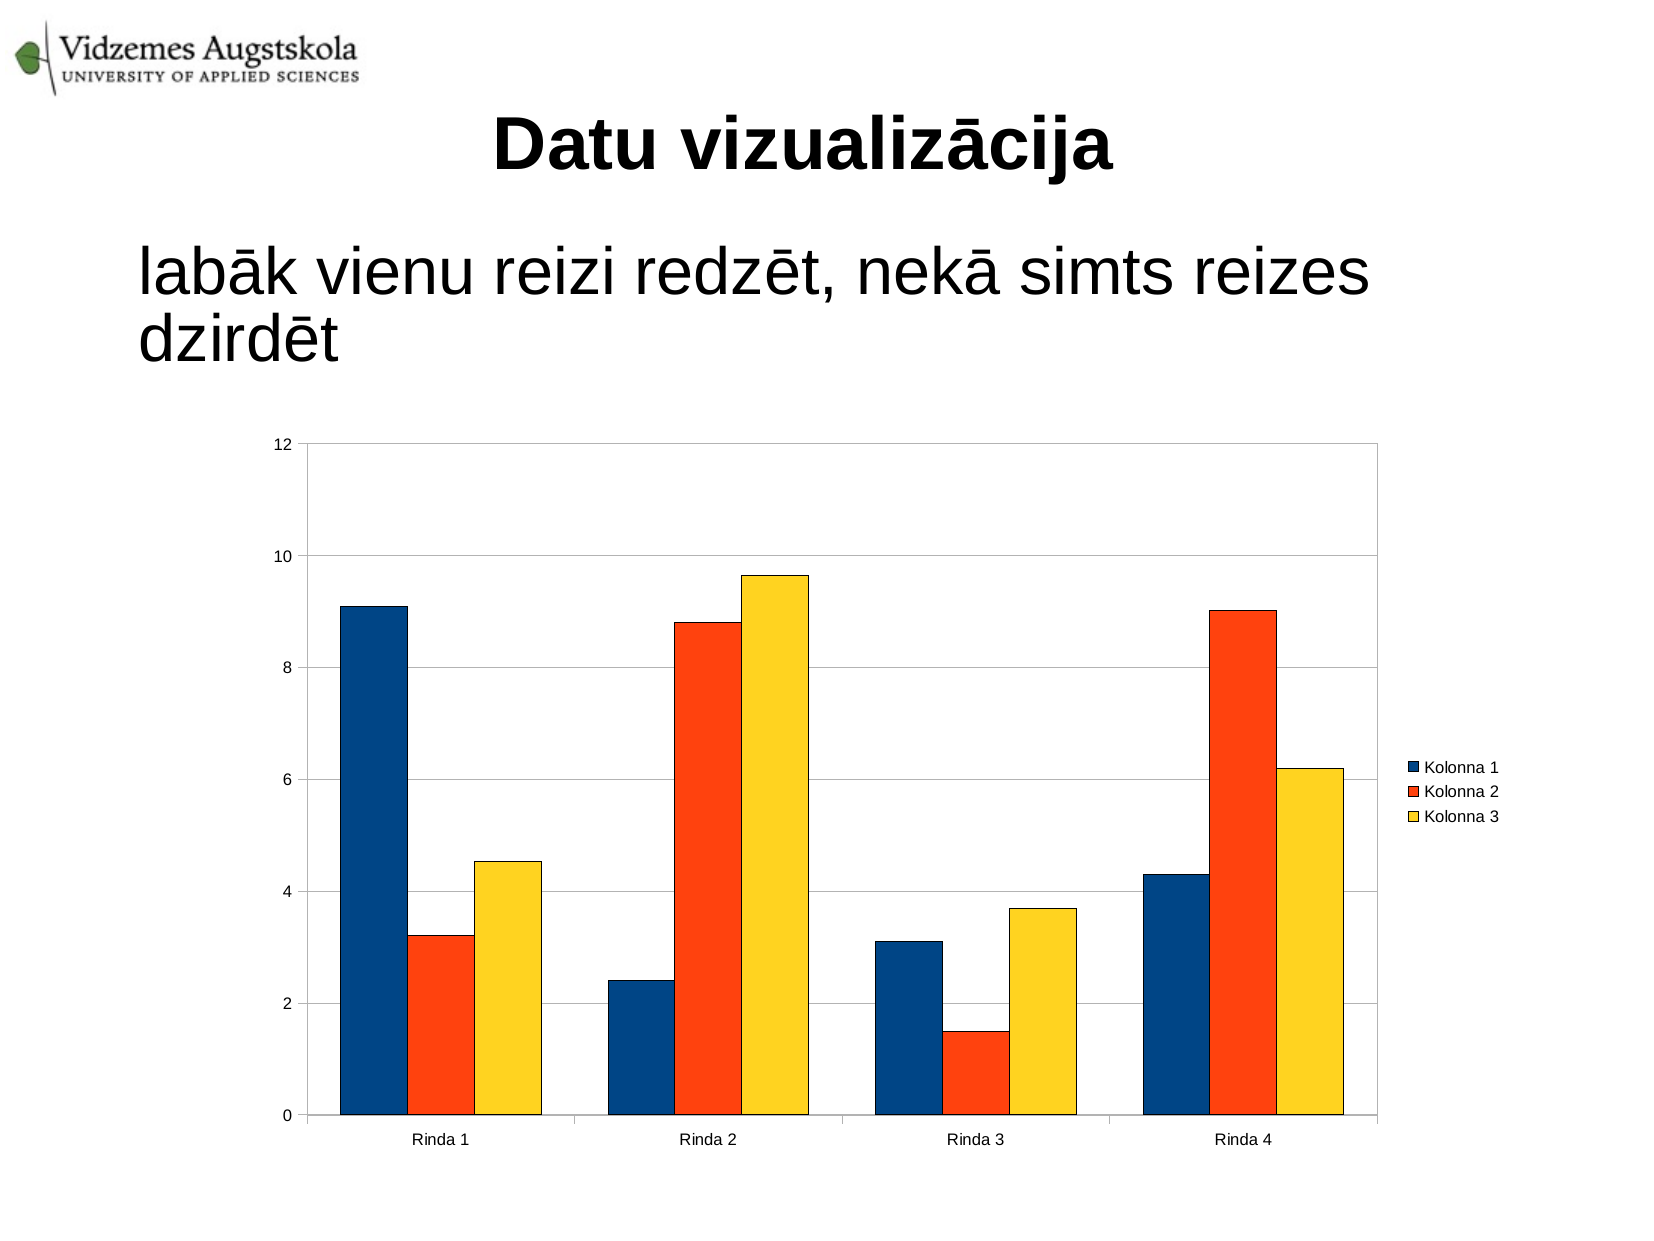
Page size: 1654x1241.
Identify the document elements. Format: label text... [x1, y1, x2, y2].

picture [5, 2, 368, 113]
title Datu vizualizācija [94, 96, 1512, 195]
chart [248, 419, 1518, 1164]
list labāk vienu reizi redzēt, nekā simts reizes dzirdēt [82, 236, 1569, 1107]
